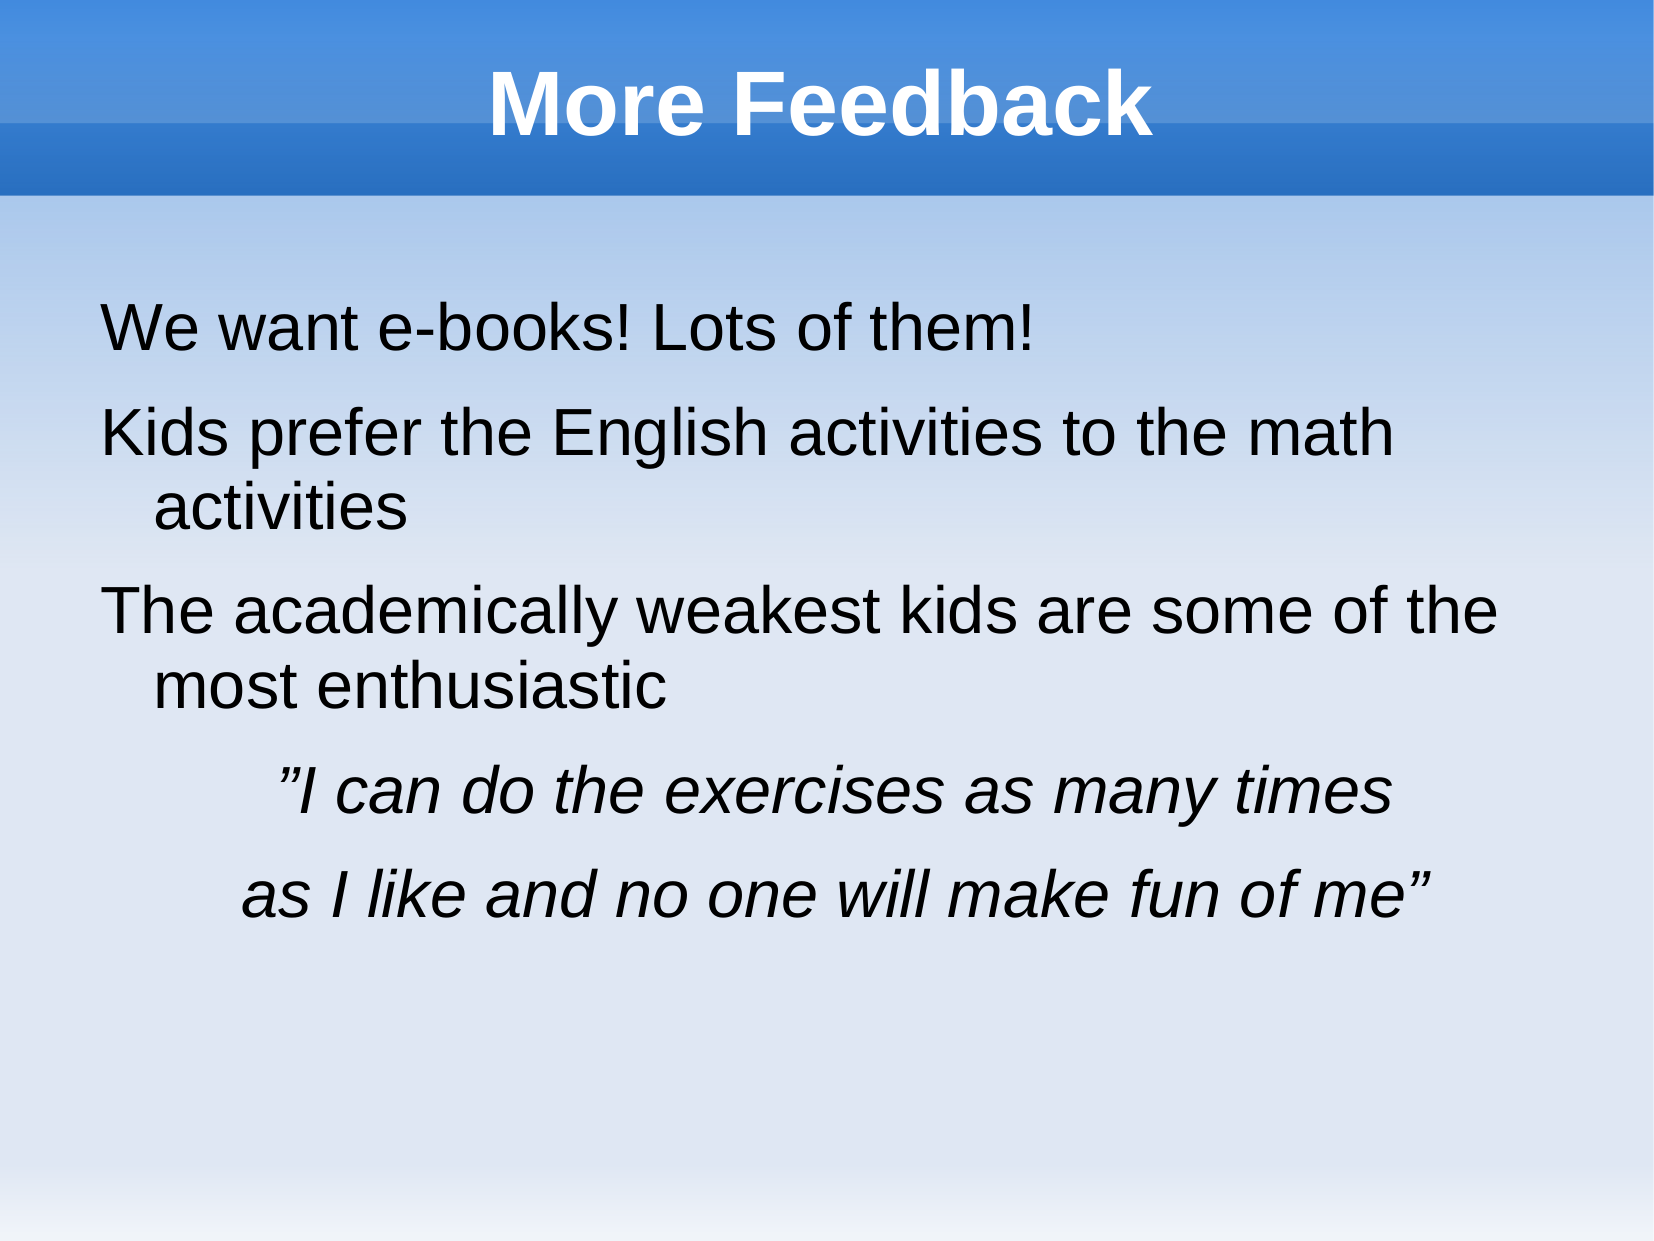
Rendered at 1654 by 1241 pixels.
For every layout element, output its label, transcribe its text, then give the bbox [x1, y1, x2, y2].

picture [0, 0, 1654, 1241]
list We want e-books! Lots of them! Kids prefer the English activities to the math activities The academically weakest kids are some of the most enthusiastic ”I can do the exercises as many times as I like and no one will make fun of me” [82, 290, 1571, 1094]
title More Feedback [76, 7, 1565, 200]
